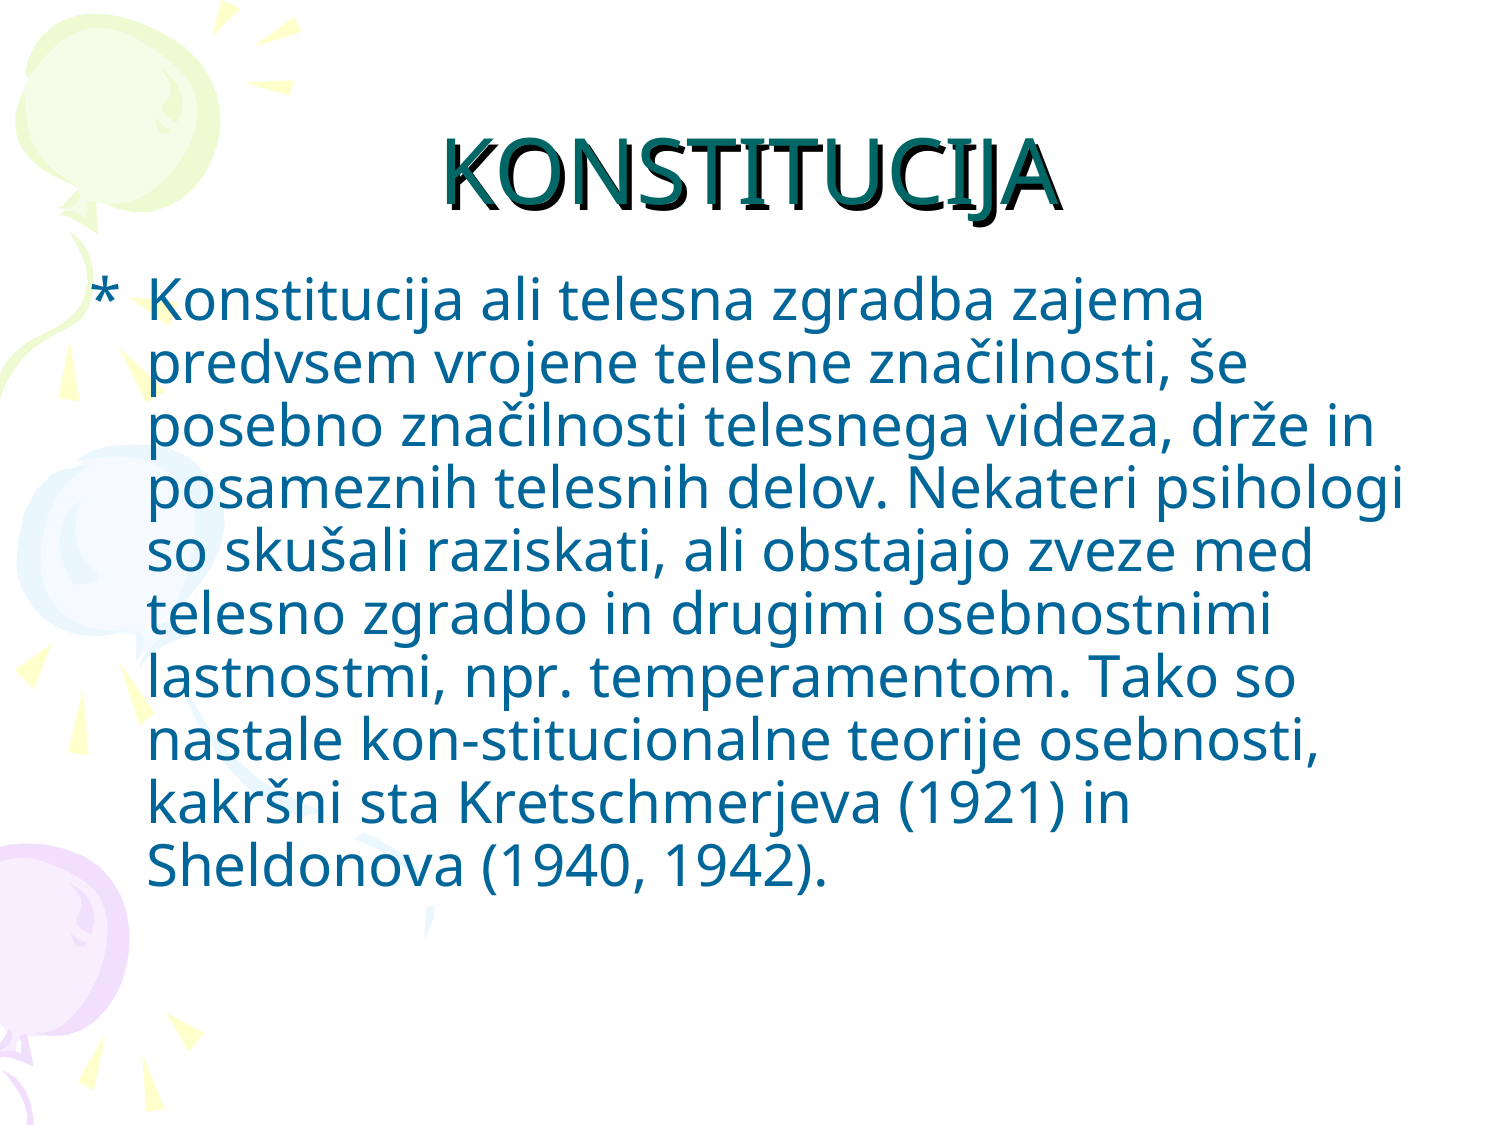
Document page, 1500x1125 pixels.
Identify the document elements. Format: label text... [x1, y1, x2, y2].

title KONSTITUCIJA [72, 16, 1426, 233]
list Konstitucija ali telesna zgradba zajema predvsem vrojene telesne značilnosti, še posebno značilnosti telesnega videza, drže in posameznih telesnih delov. Nekateri psihologi so skušali raziskati, ali obstajajo zveze med telesno zgradbo in drugimi osebnostnimi lastnostmi, npr. temperamentom. Tako so nastale kon-stitucionalne teorije osebnosti, kakršni sta Kretschmerjeva (1921) in Sheldonova (1940, 1942). [75, 262, 1426, 994]
